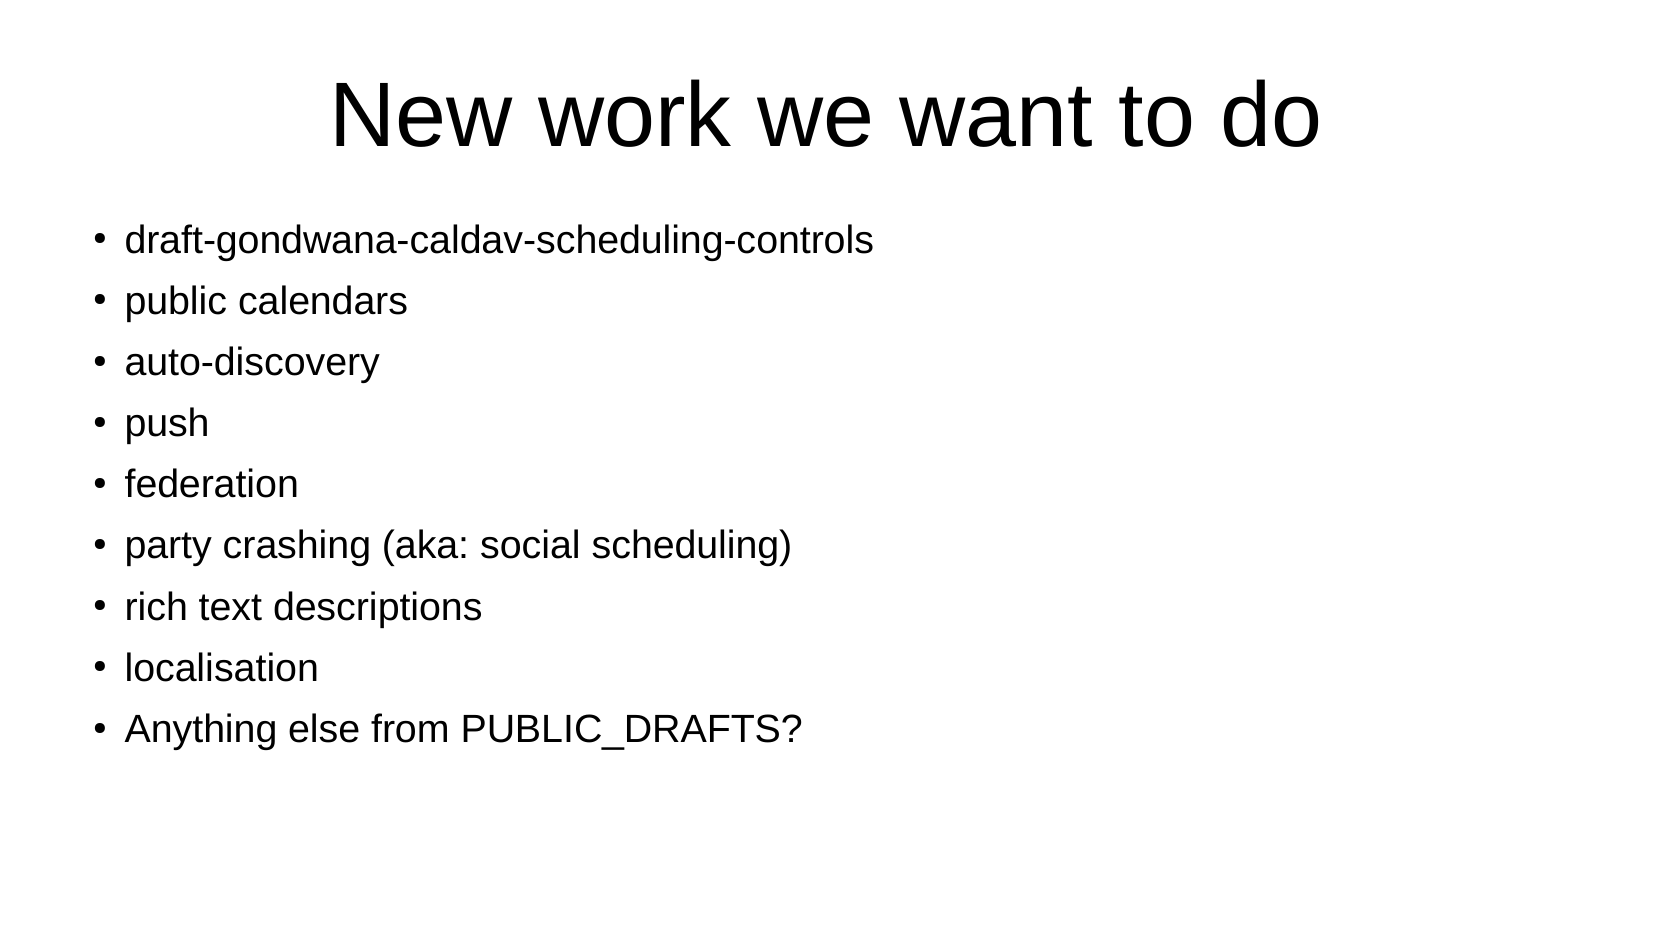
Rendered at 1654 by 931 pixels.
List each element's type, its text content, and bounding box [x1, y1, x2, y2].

title New work we want to do [82, 37, 1571, 193]
list draft-gondwana-caldav-scheduling-controls public calendars auto-discovery push federation party crashing (aka: social scheduling) rich text descriptions localisation Anything else from PUBLIC_DRAFTS? [82, 217, 1571, 758]
